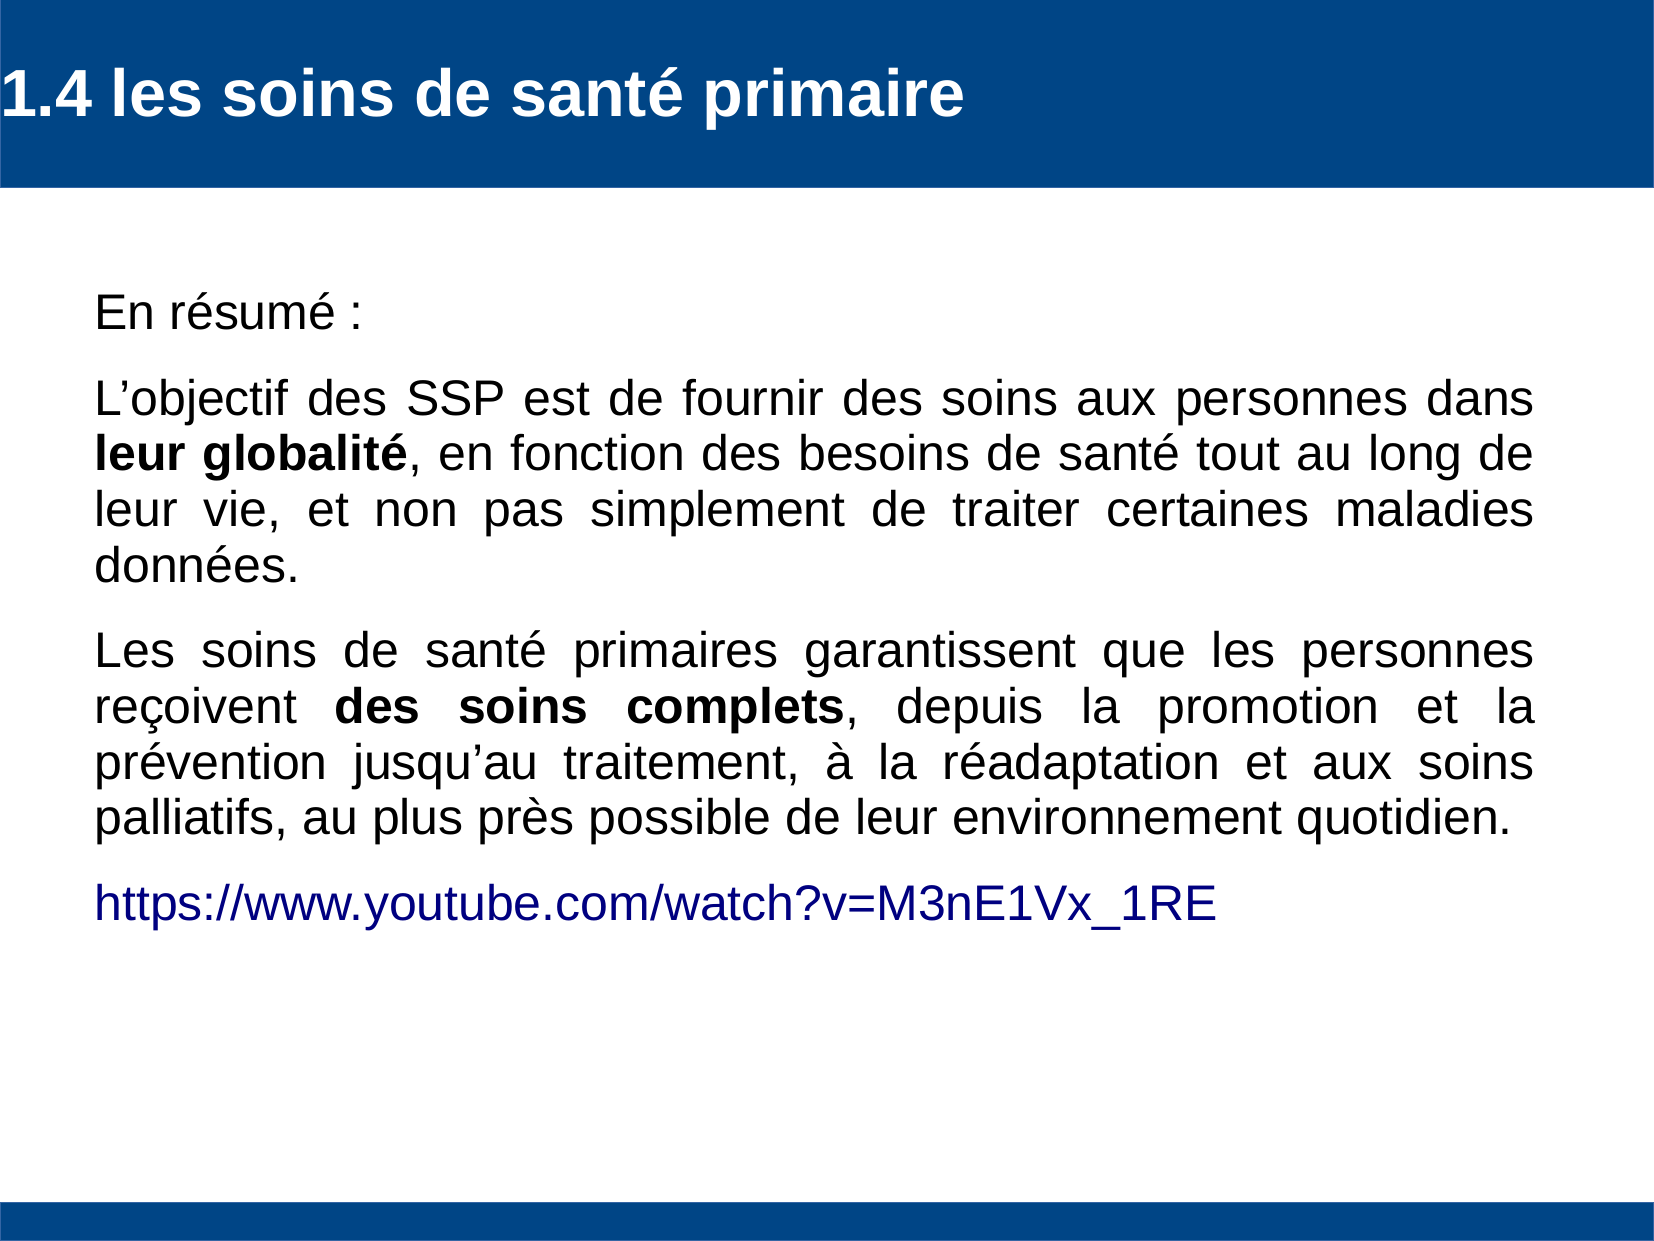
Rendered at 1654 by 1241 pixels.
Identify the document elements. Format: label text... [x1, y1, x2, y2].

list En résumé : L’objectif des SSP est de fournir des soins aux personnes dans leur globalité, en fonction des besoins de santé tout au long de leur vie, et non pas simplement de traiter certaines maladies données. Les soins de santé primaires garantissent que les personnes reçoivent des soins complets, depuis la promotion et la prévention jusqu’au traitement, à la réadaptation et aux soins palliatifs, au plus près possible de leur environnement quotidien. https://www.youtube.com/watch?v=M3nE1Vx_1RE [47, 284, 1536, 1004]
title 1.4 les soins de santé primaire [0, 0, 1654, 188]
